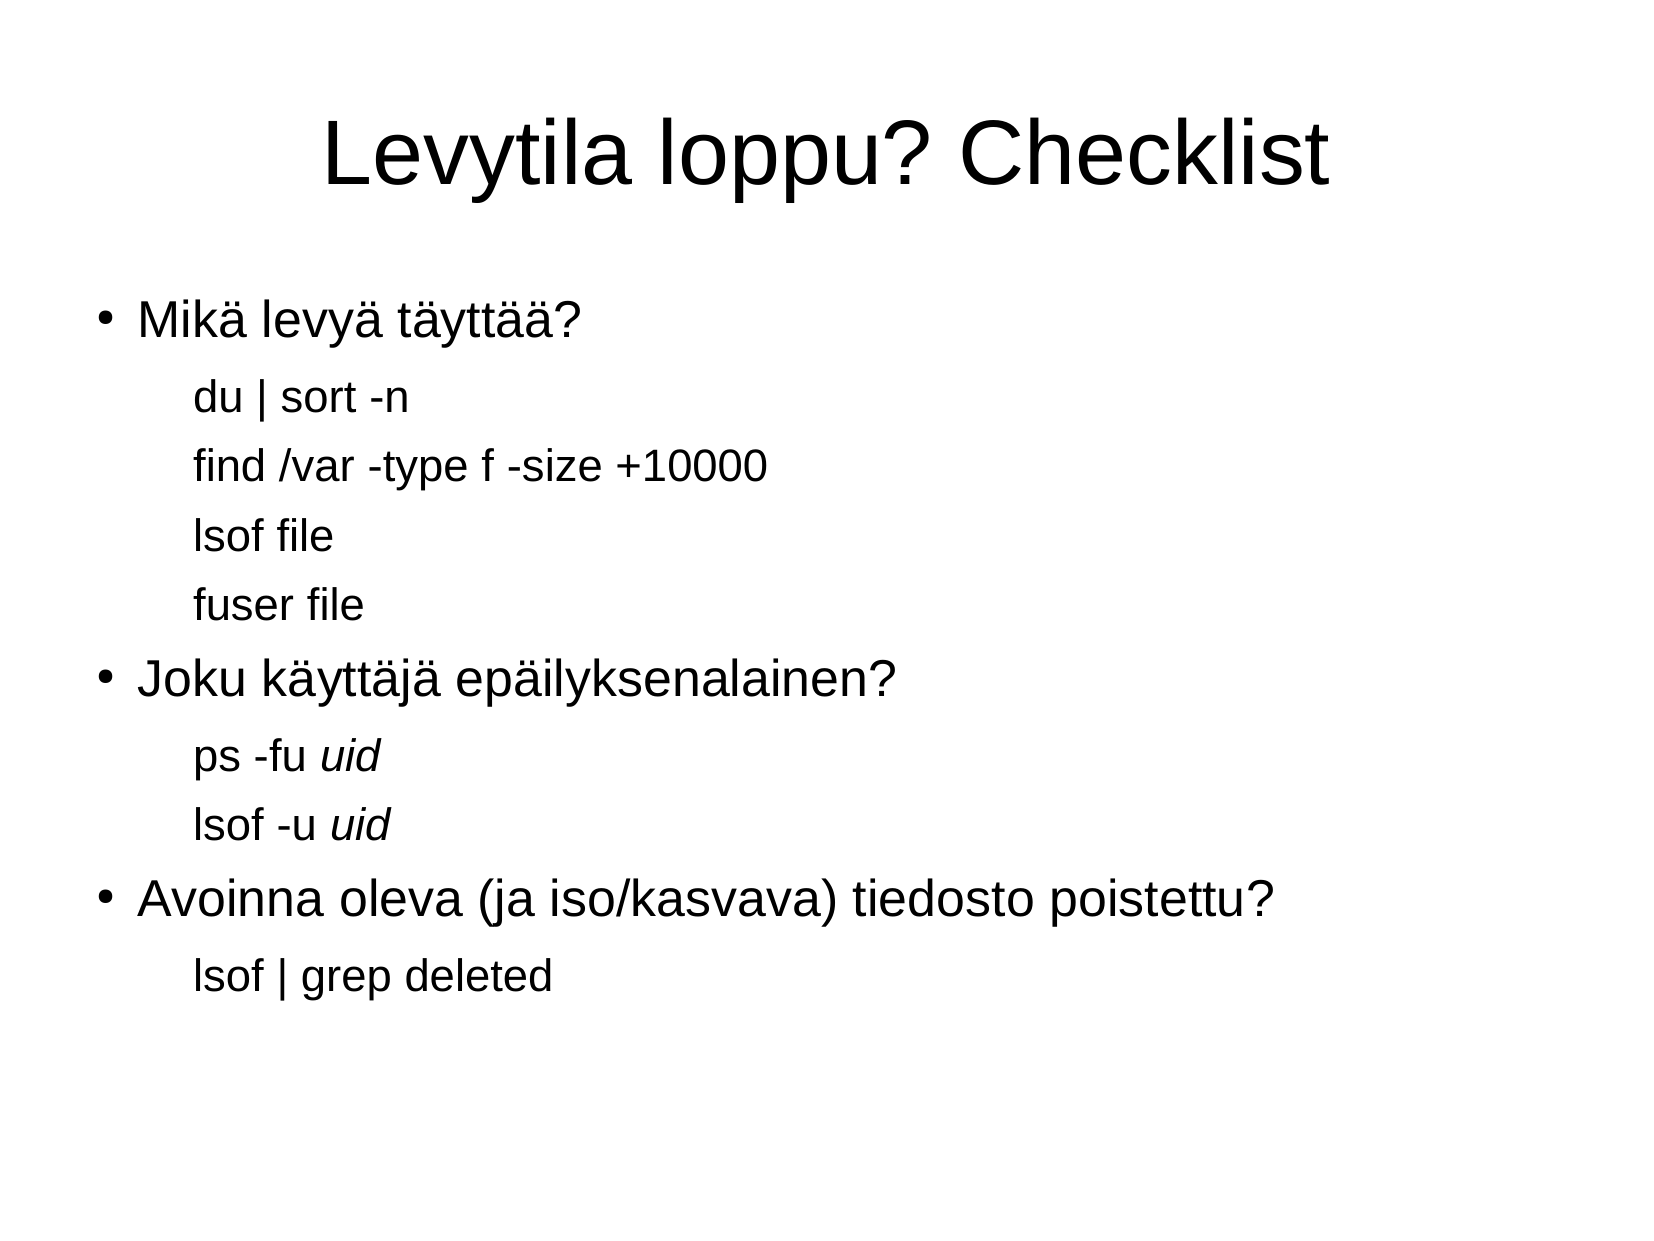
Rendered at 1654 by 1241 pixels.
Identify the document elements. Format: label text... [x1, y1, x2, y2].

title Levytila loppu? Checklist [82, 49, 1571, 257]
list Mikä levyä täyttää? du | sort -n find /var -type f -size +10000 lsof file fuser file Joku käyttäjä epäilyksenalainen? ps -fu uid lsof -u uid Avoinna oleva (ja iso/kasvava) tiedosto poistettu? lsof | grep deleted [82, 290, 1571, 1010]
